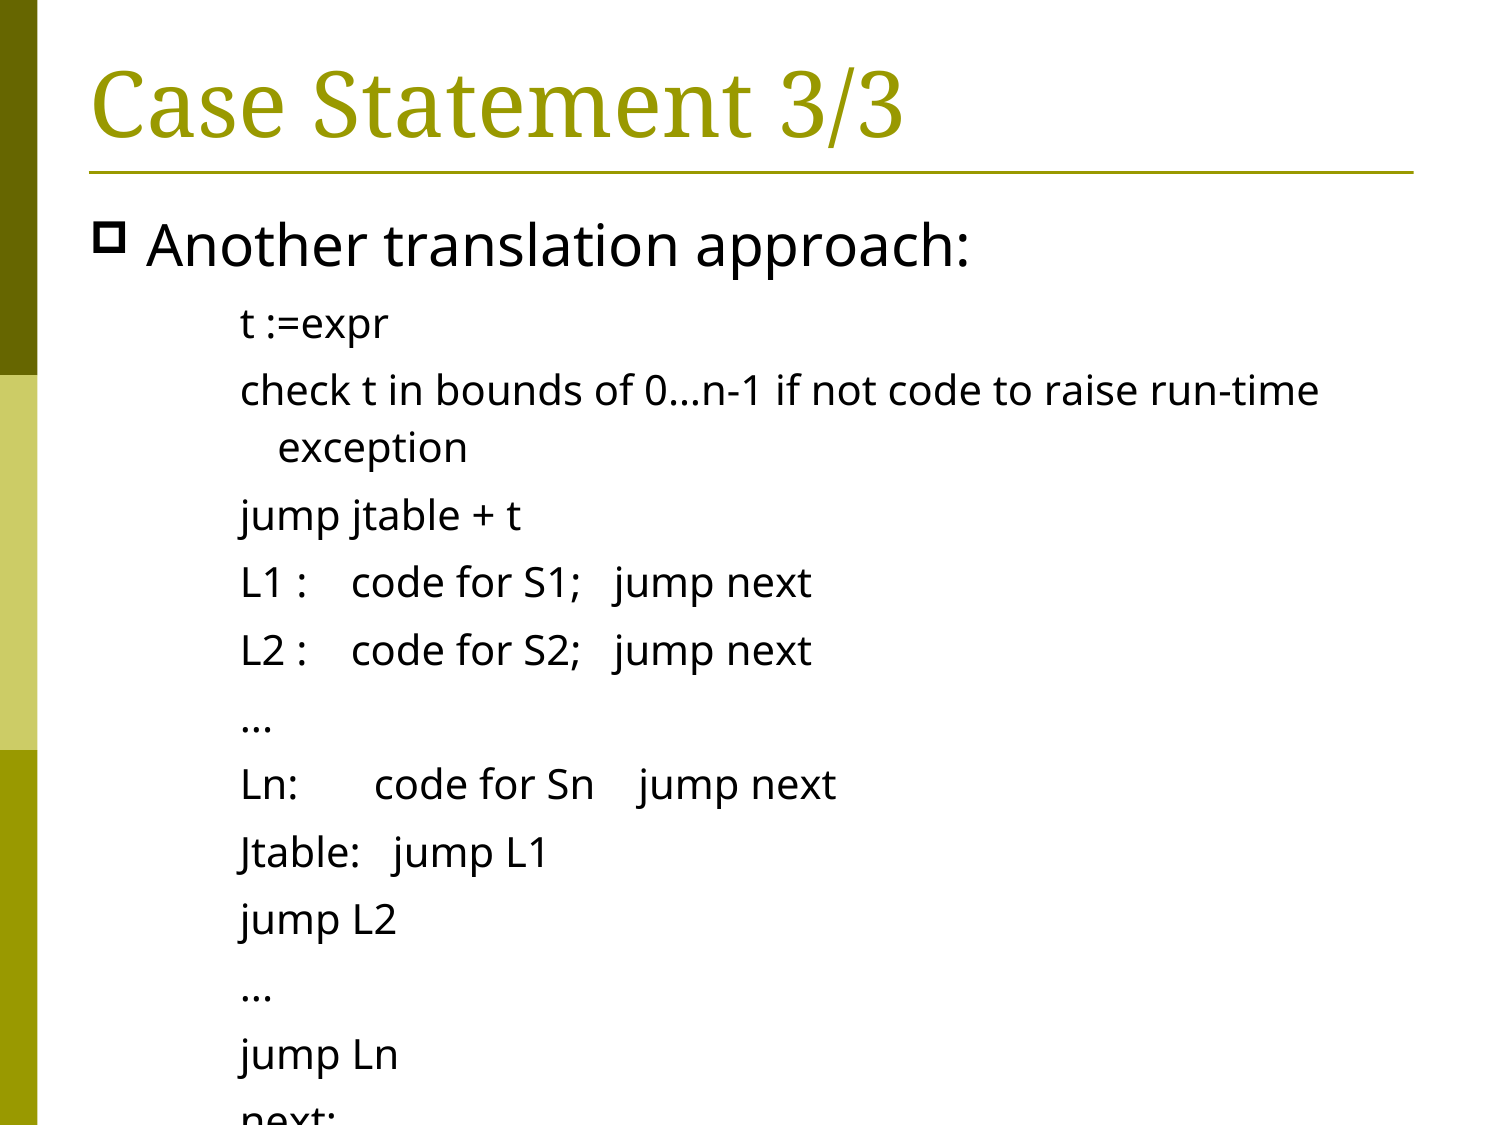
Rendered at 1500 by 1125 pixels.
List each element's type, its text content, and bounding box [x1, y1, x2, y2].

title Case Statement 3/3 [75, 45, 1426, 173]
list Another translation approach: t :=expr check t in bounds of 0…n-1 if not code to raise run-time exception jump jtable + t L1 : code for S1; jump next L2 : code for S2; jump next ... Ln: code for Sn jump next Jtable: jump L1 jump L2 ... jump Ln next: [75, 196, 1426, 1035]
